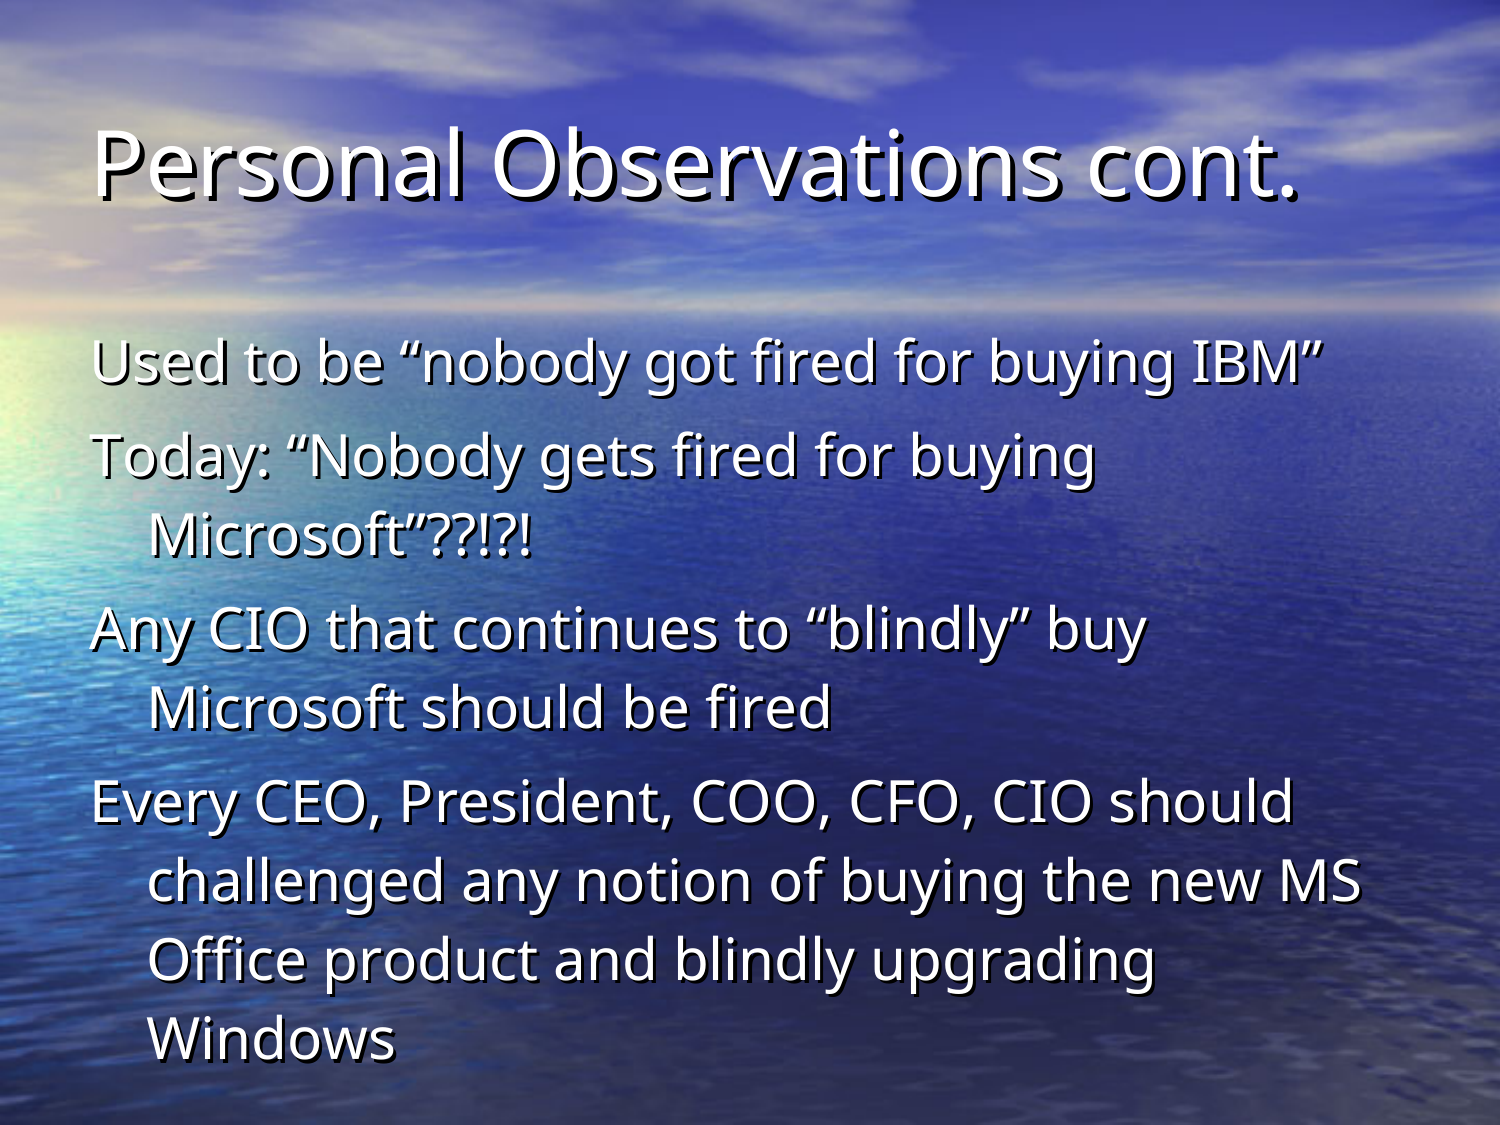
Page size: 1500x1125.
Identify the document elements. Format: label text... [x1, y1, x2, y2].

list Used to be “nobody got fired for buying IBM” Today: “Nobody gets fired for buying Microsoft”??!?! Any CIO that continues to “blindly” buy Microsoft should be fired Every CEO, President, COO, CFO, CIO should challenged any notion of buying the new MS Office product and blindly upgrading Windows [75, 312, 1426, 988]
picture [0, 0, 1500, 1125]
title Personal Observations cont. [75, 47, 1426, 276]
